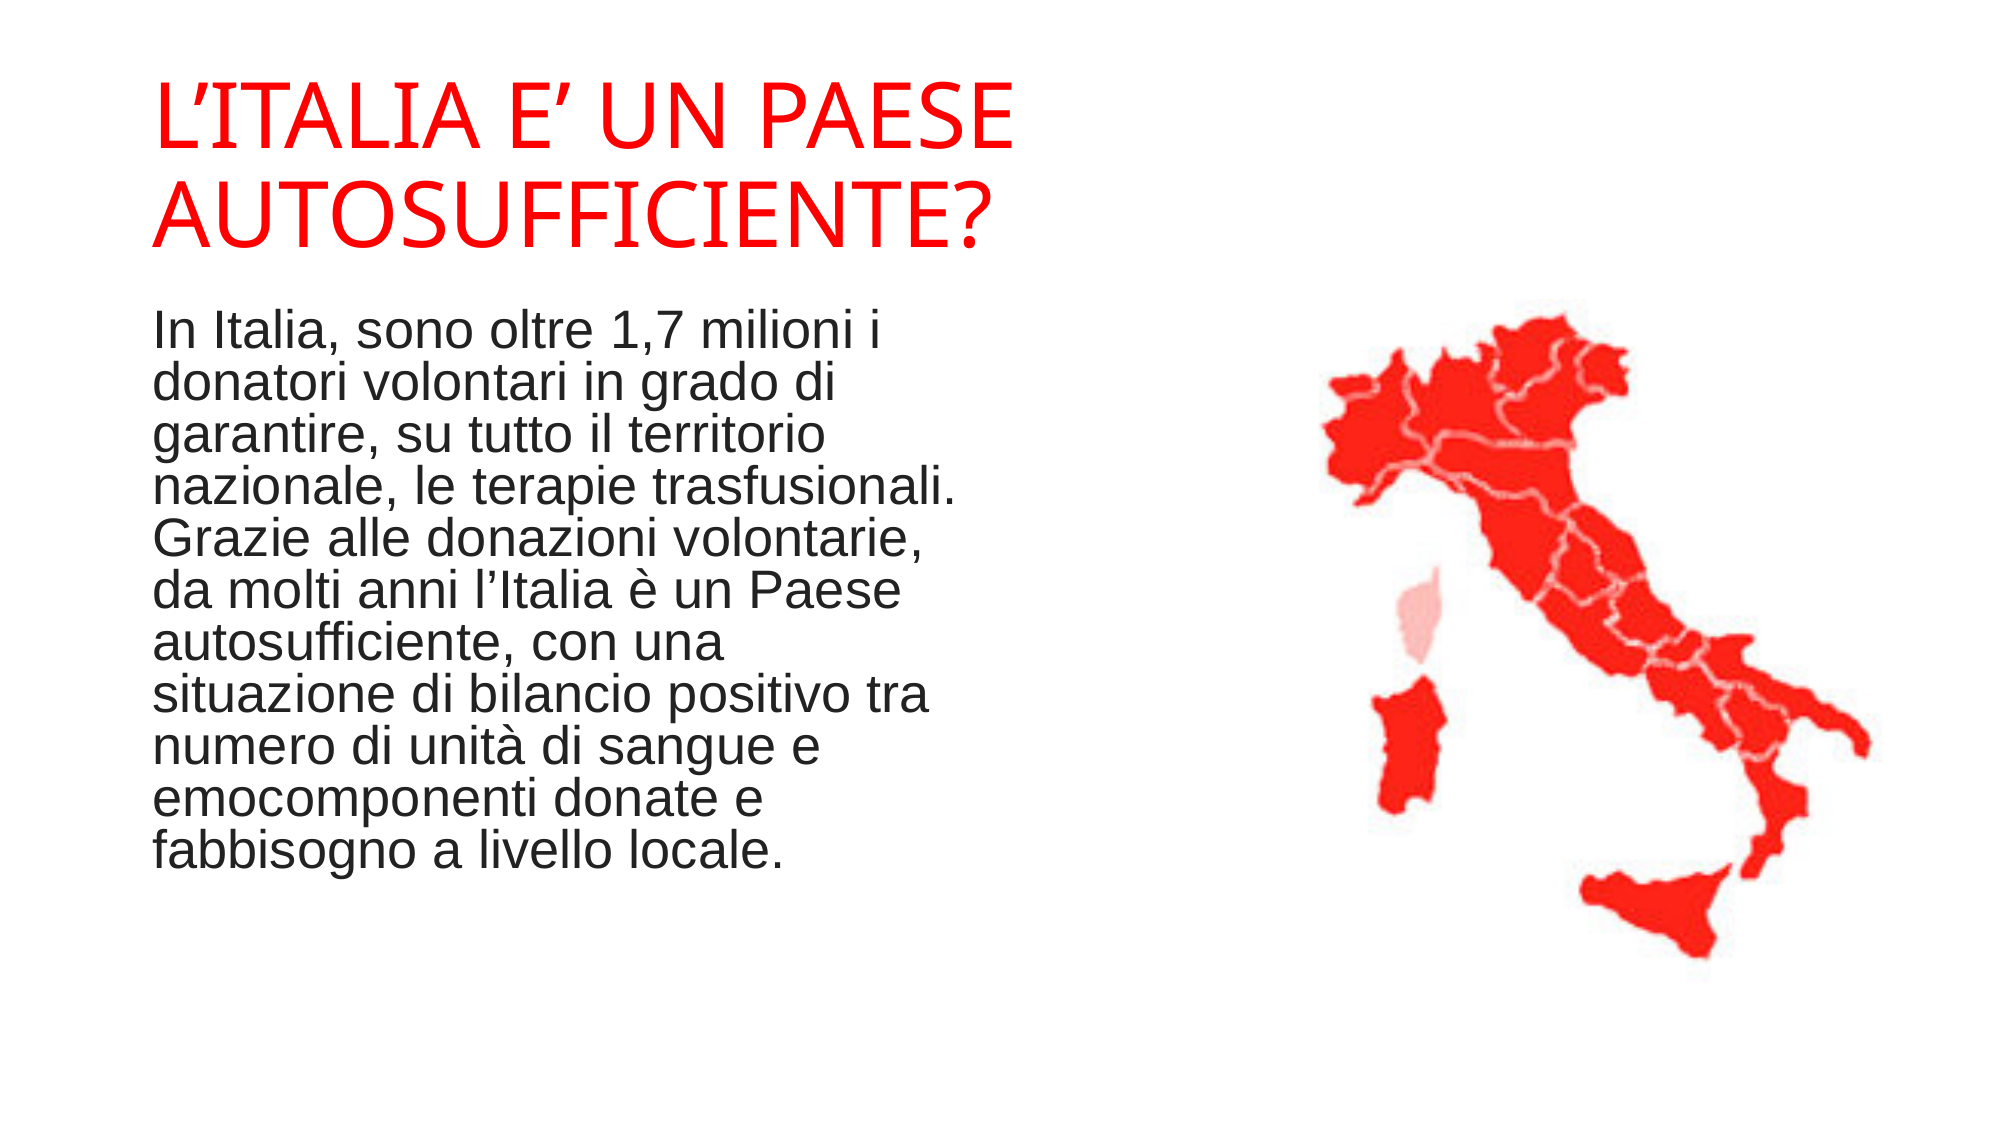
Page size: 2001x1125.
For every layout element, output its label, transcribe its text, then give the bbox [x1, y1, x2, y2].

title L’ITALIA E’ UN PAESE AUTOSUFFICIENTE? [137, 59, 1863, 278]
picture [978, 299, 1895, 986]
list In Italia, sono oltre 1,7 milioni i donatori volontari in grado di garantire, su tutto il territorio nazionale, le terapie trasfusionali. Grazie alle donazioni volontarie, da molti anni l’Italia è un Paese autosufficiente, con una situazione di bilancio positivo tra numero di unità di sangue e emocomponenti donate e fabbisogno a livello locale. [137, 299, 978, 903]
